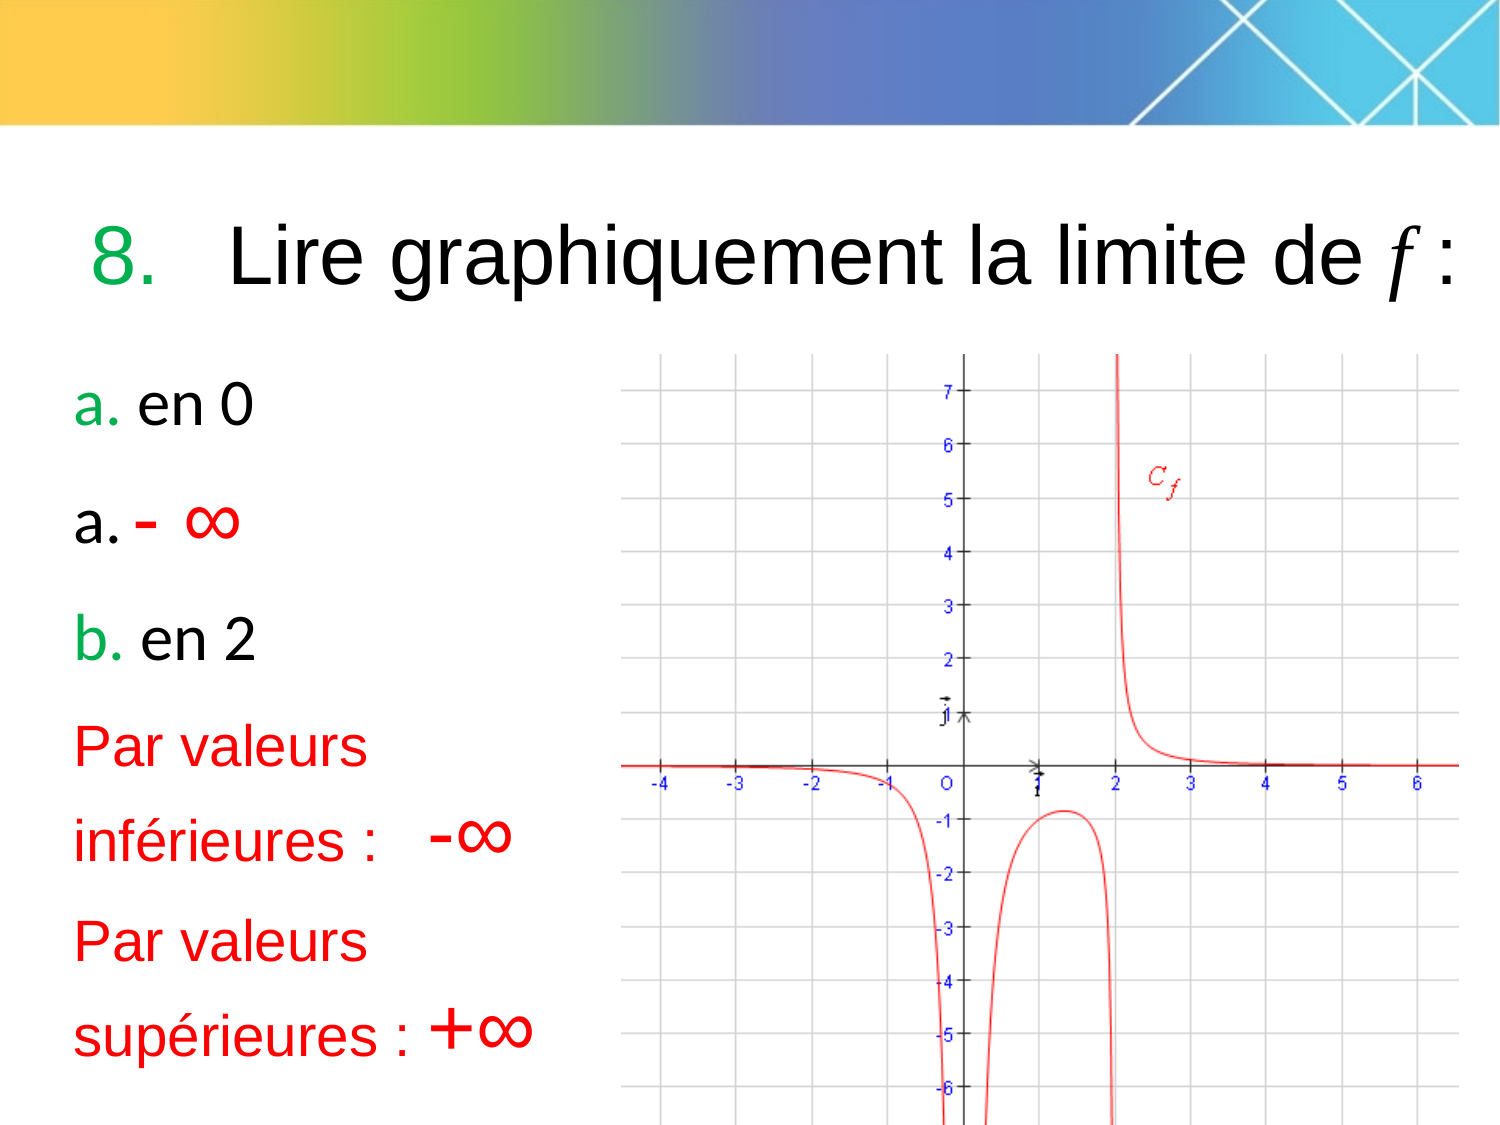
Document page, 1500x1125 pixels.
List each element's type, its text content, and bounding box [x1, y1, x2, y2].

text_box a. en 0 b. en 2 [58, 351, 411, 684]
text_box Par valeurs inférieures : -∞ Par valeurs supérieures : +∞ [58, 701, 598, 1082]
picture [621, 354, 1459, 1125]
text_box Lire graphiquement la limite de f : [75, 164, 1500, 338]
text_box - ∞ [117, 457, 340, 573]
picture [0, 0, 1500, 127]
